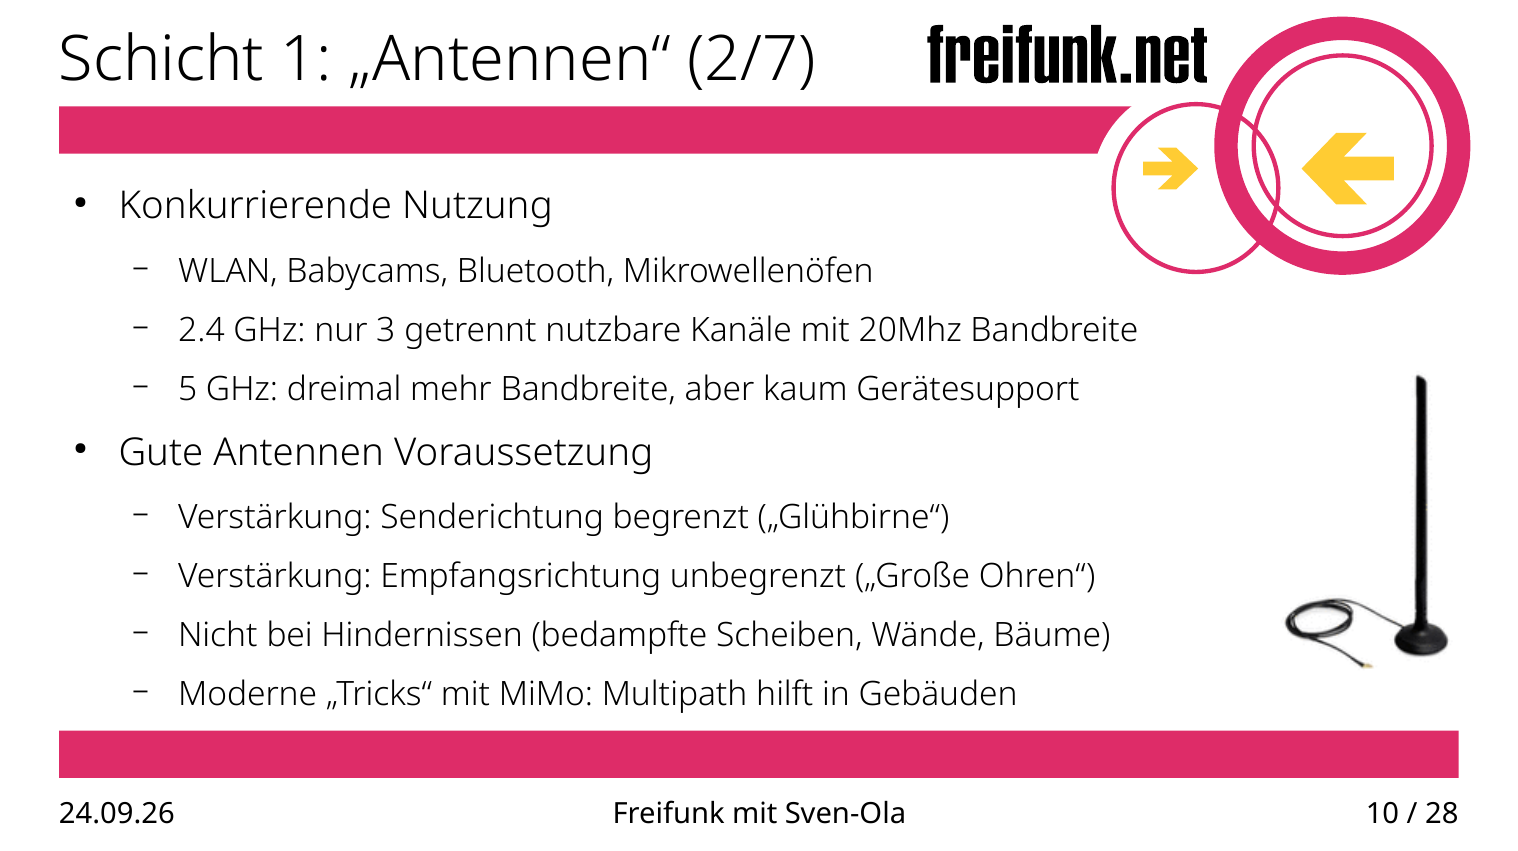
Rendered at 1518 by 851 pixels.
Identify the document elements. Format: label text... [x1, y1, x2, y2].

list Konkurrierende Nutzung WLAN, Babycams, Bluetooth, Mikrowellenöfen 2.4 GHz: nur 3 getrennt nutzbare Kanäle mit 20Mhz Bandbreite 5 GHz: dreimal mehr Bandbreite, aber kaum Gerätesupport Gute Antennen Voraussetzung Verstärkung: Senderichtung begrenzt („Glühbirne“) Verstärkung: Empfangsrichtung unbegrenzt („Große Ohren“) Nicht bei Hindernissen (bedampfte Scheiben, Wände, Bäume) Moderne „Tricks“ mit MiMo: Multipath hilft in Gebäuden [59, 177, 1453, 721]
picture [1275, 354, 1456, 683]
title Schicht 1: „Antennen“ (2/7) [59, 20, 910, 92]
